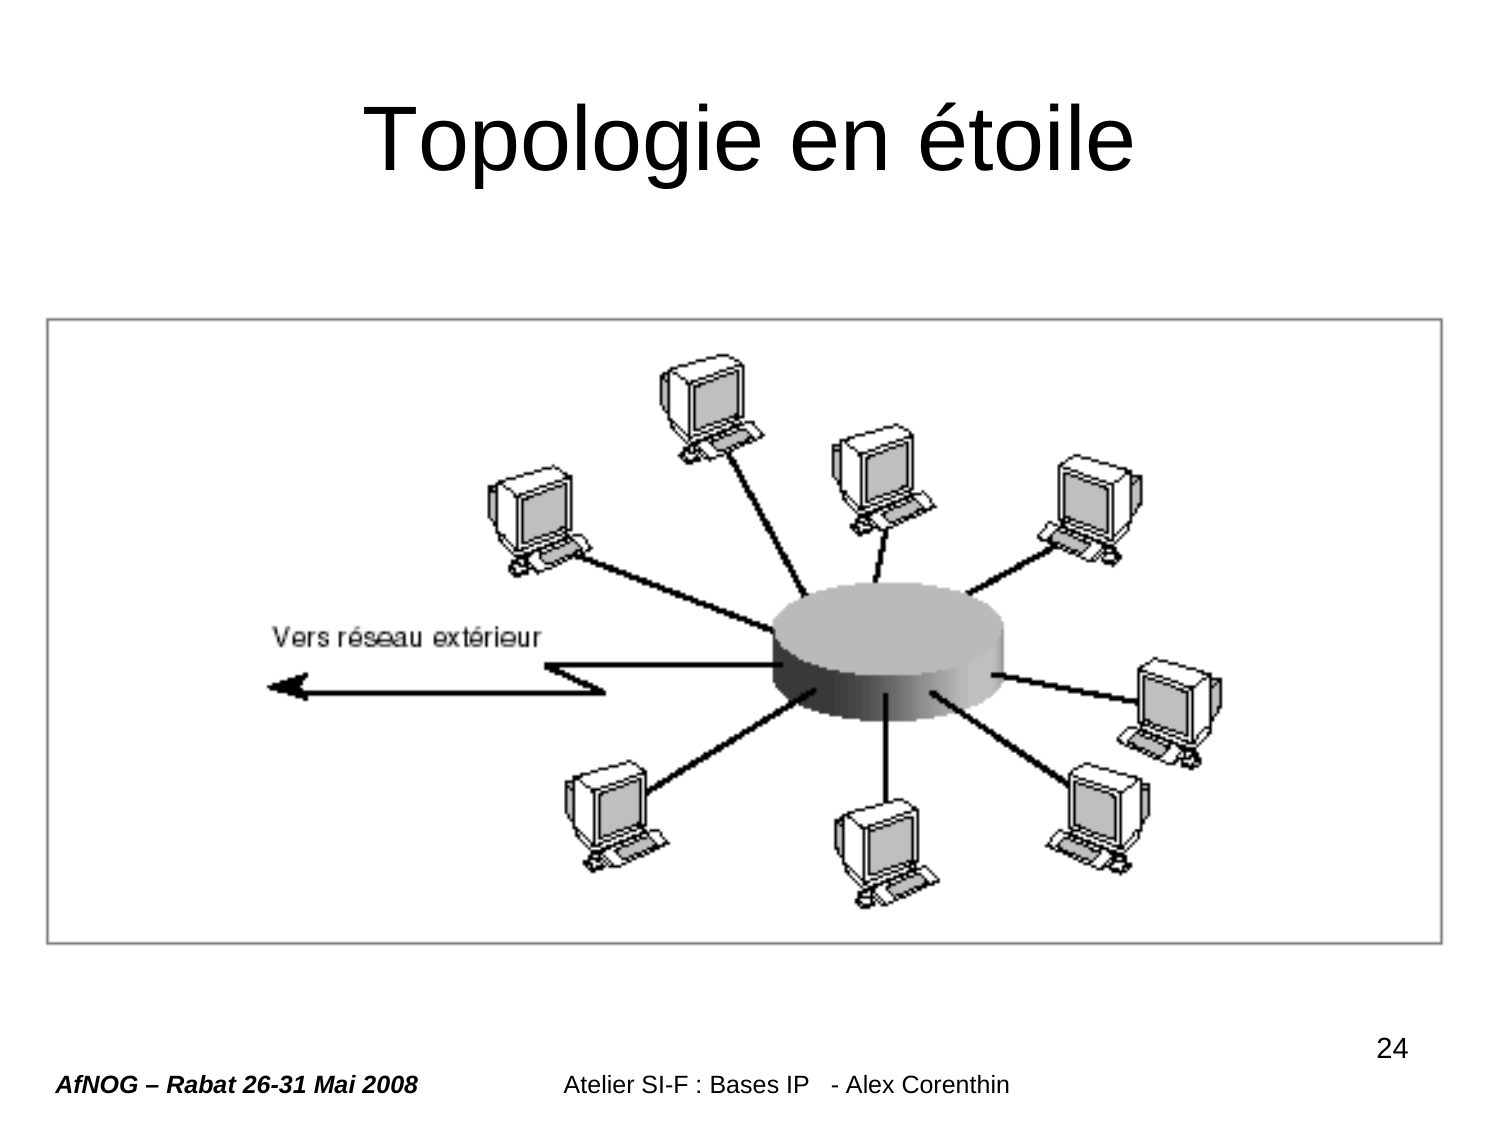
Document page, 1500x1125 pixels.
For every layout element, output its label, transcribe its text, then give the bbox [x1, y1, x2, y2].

title Topologie en étoile [75, 45, 1426, 233]
picture [29, 301, 1459, 961]
